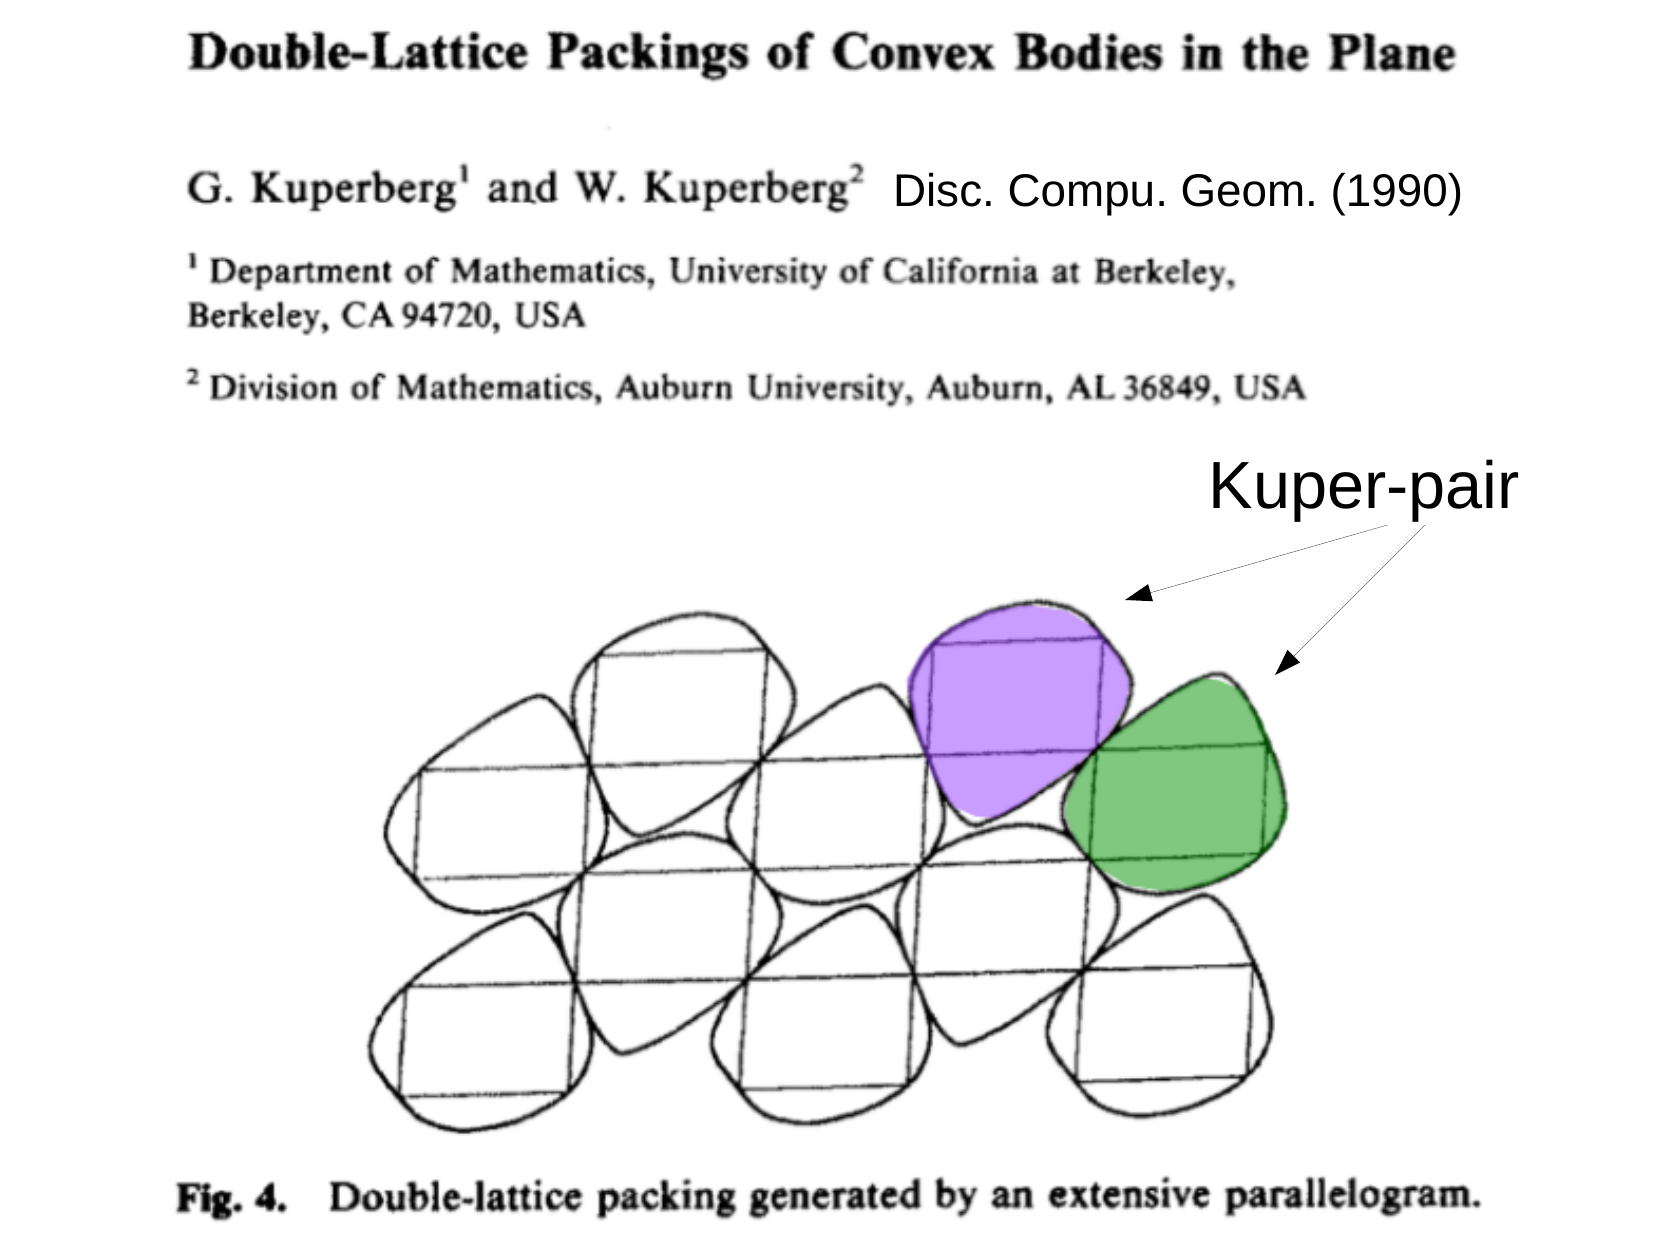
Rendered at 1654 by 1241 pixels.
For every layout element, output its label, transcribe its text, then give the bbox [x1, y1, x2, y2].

text_box Disc. Compu. Geom. (1990) [878, 157, 1479, 225]
text_box Kuper-pair [1194, 440, 1536, 530]
picture [150, 13, 1501, 1229]
